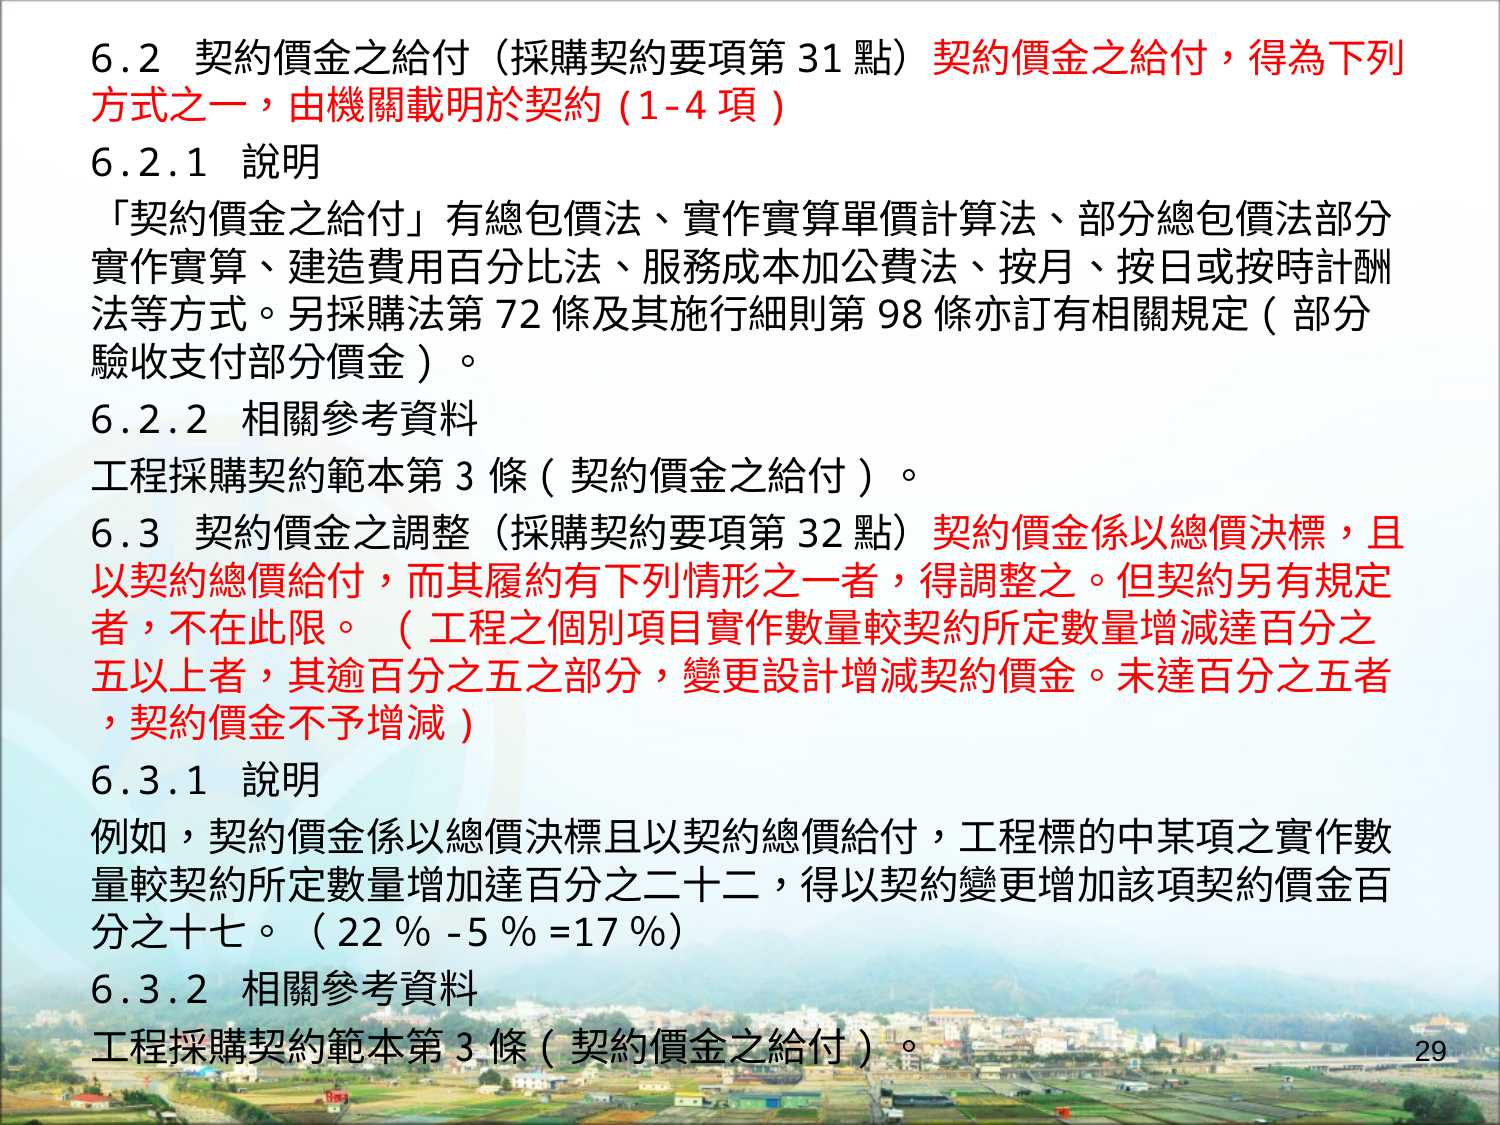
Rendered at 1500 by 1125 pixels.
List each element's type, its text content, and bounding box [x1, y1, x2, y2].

picture [0, 0, 1500, 1125]
text_box <編號> [1111, 1024, 1462, 1103]
list 6.2 契約價金之給付（採購契約要項第31點）契約價金之給付，得為下列方式之一，由機關載明於契約(1-4項) 6.2.1 說明 「契約價金之給付」有總包價法、實作實算單價計算法、部分總包價法部分實作實算、建造費用百分比法、服務成本加公費法、按月、按日或按時計酬法等方式。另採購法第72條及其施行細則第98條亦訂有相關規定(部分驗收支付部分價金)。 6.2.2 相關參考資料 工程採購契約範本第3條(契約價金之給付)。 6.3 契約價金之調整（採購契約要項第32點）契約價金係以總價決標，且以契約總價給付，而其履約有下列情形之一者，得調整之。但契約另有規定者，不在此限。 (工程之個別項目實作數量較契約所定數量增減達百分之五以上者，其逾百分之五之部分，變更設計增減契約價金。未達百分之五者，契約價金不予增減) 6.3.1 說明 例如，契約價金係以總價決標且以契約總價給付，工程標的中某項之實作數量較契約所定數量增加達百分之二十二，得以契約變更增加該項契約價金百分之十七。（22％-5％=17％） 6.3.2 相關參考資料 工程採購契約範本第3條(契約價金之給付)。 [75, 24, 1426, 1083]
